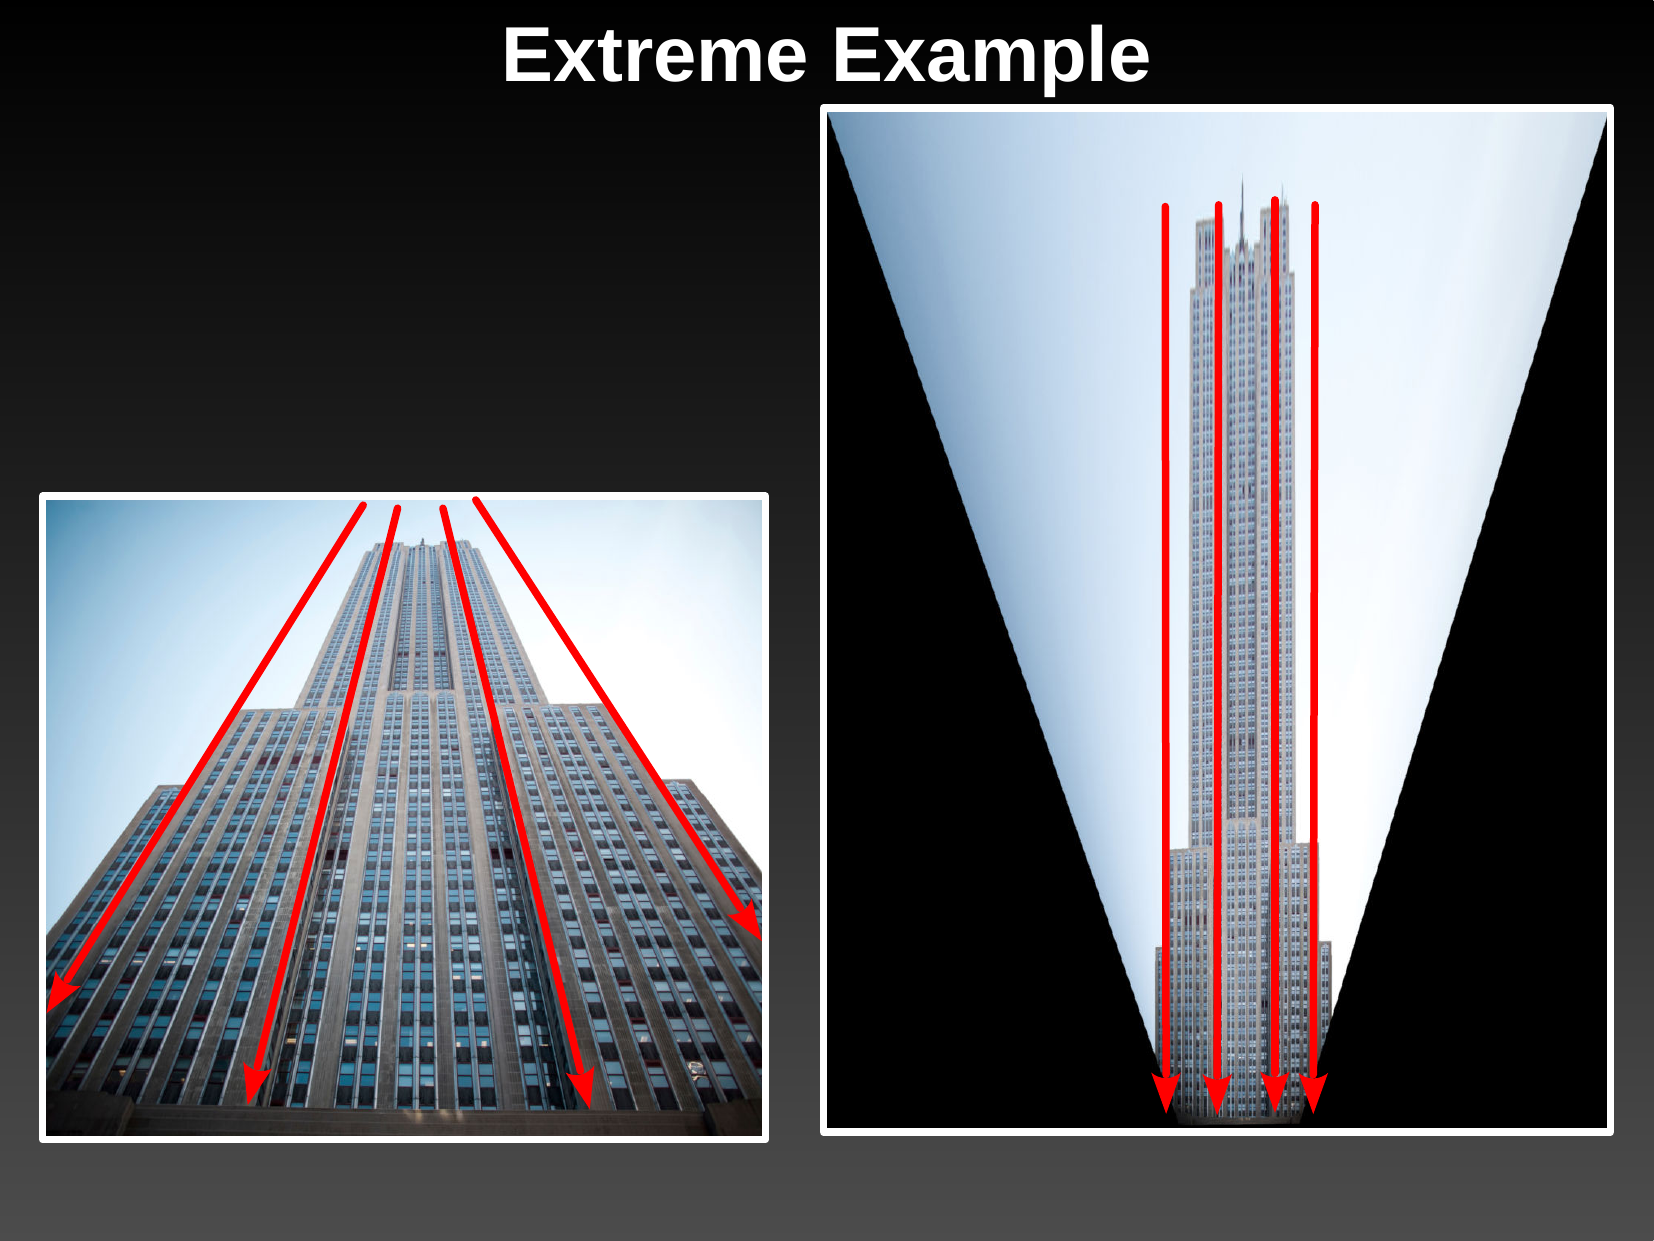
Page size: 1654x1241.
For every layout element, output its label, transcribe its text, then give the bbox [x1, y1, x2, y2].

picture [481, 499, 762, 937]
picture [827, 111, 1607, 1129]
picture [46, 499, 762, 1136]
title Extreme Example [121, 0, 1534, 113]
